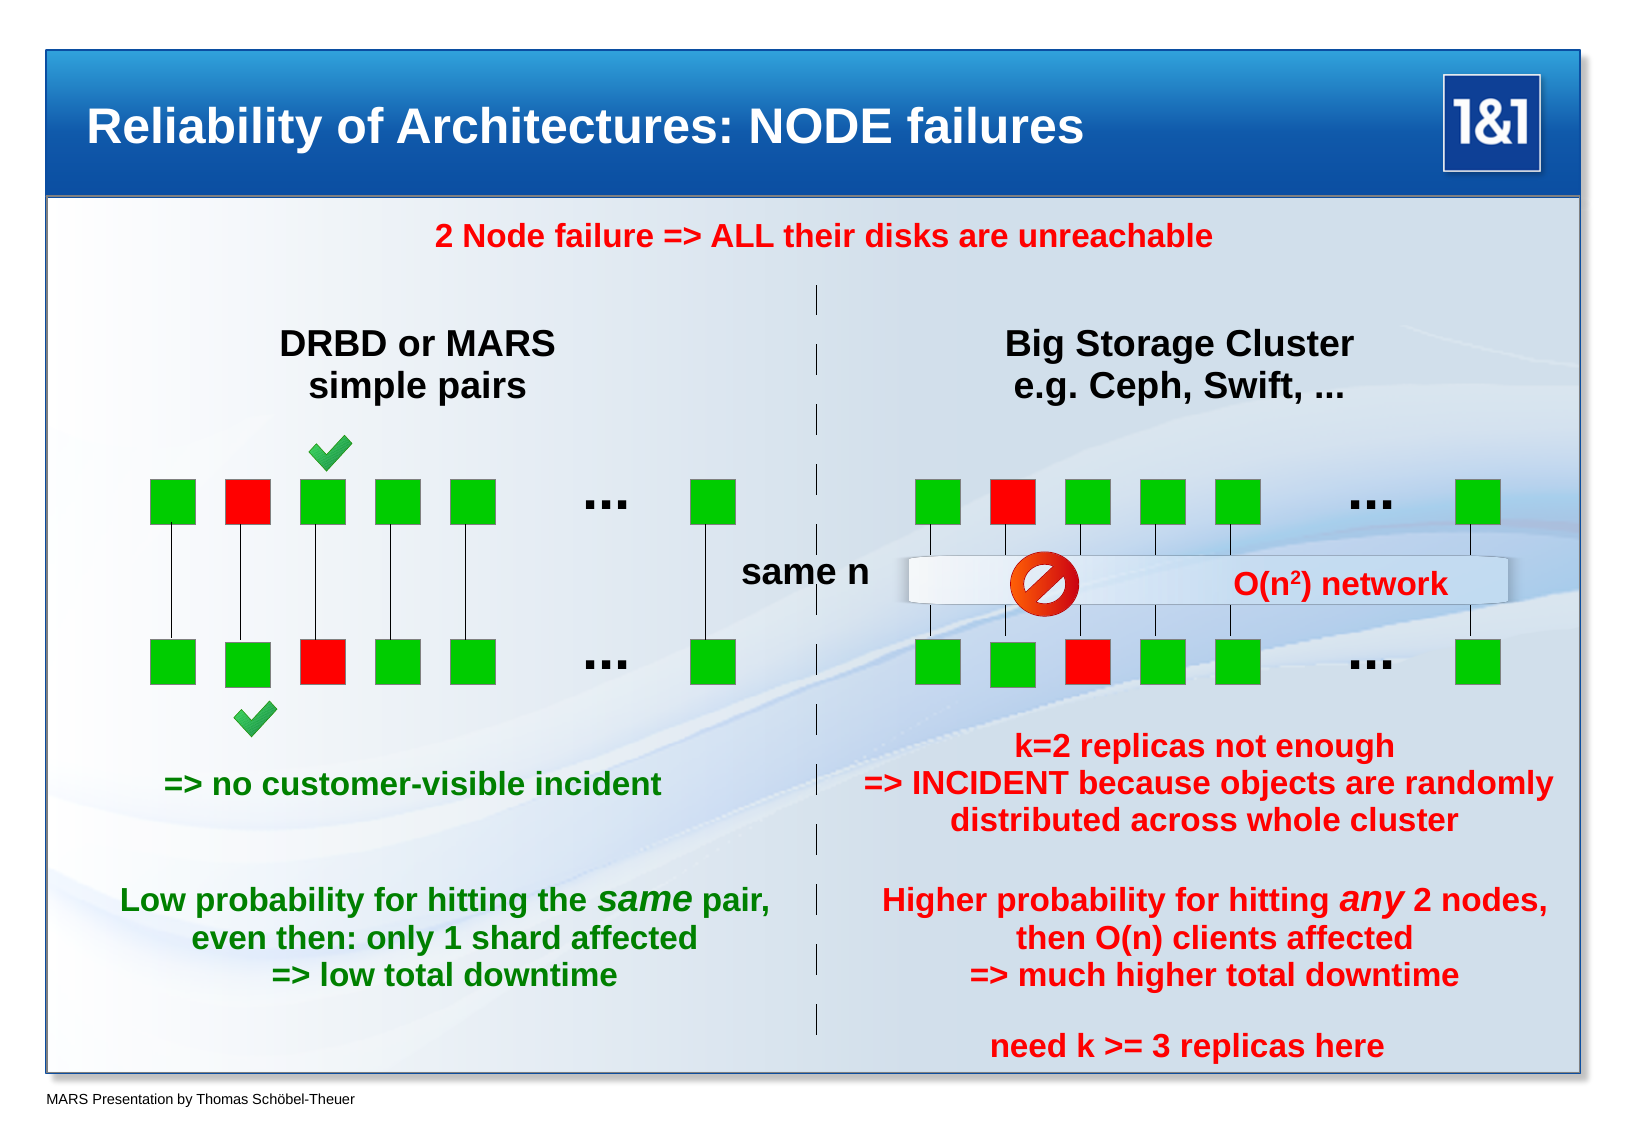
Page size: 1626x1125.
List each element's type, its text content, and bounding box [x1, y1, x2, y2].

text_box need k >= 3 replicas here [975, 1019, 1401, 1072]
picture [47, 196, 1579, 1072]
text_box [375, 479, 421, 525]
text_box same n [726, 543, 886, 601]
text_box [1065, 639, 1111, 685]
text_box [225, 479, 271, 525]
text_box k=2 replicas not enough => INCIDENT because objects are randomly distributed across whole cluster [840, 720, 1570, 846]
text_box [690, 639, 736, 685]
text_box [1215, 479, 1261, 525]
text_box [300, 485, 346, 525]
text_box [690, 479, 736, 525]
title Reliability of Architectures: NODE failures [86, 51, 1416, 196]
text_box 2 Node failure => ALL their disks are unreachable [420, 210, 1229, 262]
text_box Big Storage Cluster e.g. Ceph, Swift, ... [990, 314, 1370, 414]
text_box [300, 639, 346, 685]
text_box [150, 639, 196, 685]
text_box [150, 479, 196, 525]
text_box [990, 479, 1036, 525]
text_box O(n2) network [1218, 558, 1465, 611]
text_box ... [1332, 449, 1441, 530]
text_box [1140, 479, 1186, 525]
footer MARS Presentation by Thomas Schöbel-Theuer [46, 1068, 561, 1125]
text_box ... [567, 449, 676, 530]
text_box [1215, 639, 1261, 685]
text_box Low probability for hitting the same pair, even then: only 1 shard affected => low total downtime [105, 870, 786, 1001]
text_box [375, 639, 421, 685]
text_box [915, 639, 961, 685]
text_box ... [567, 609, 676, 690]
text_box [915, 479, 961, 525]
picture [44, 48, 1597, 1090]
text_box ... [1332, 611, 1441, 690]
text_box [1455, 639, 1501, 685]
text_box [450, 639, 496, 685]
text_box [450, 479, 496, 525]
text_box [1140, 639, 1186, 685]
text_box [1065, 479, 1111, 525]
text_box => no customer-visible incident [149, 758, 759, 811]
text_box DRBD or MARS simple pairs [264, 314, 586, 414]
text_box [990, 642, 1036, 688]
text_box Higher probability for hitting any 2 nodes, then O(n) clients affected => much higher total downtime [867, 870, 1563, 1011]
text_box [225, 642, 271, 684]
text_box [1455, 479, 1501, 525]
